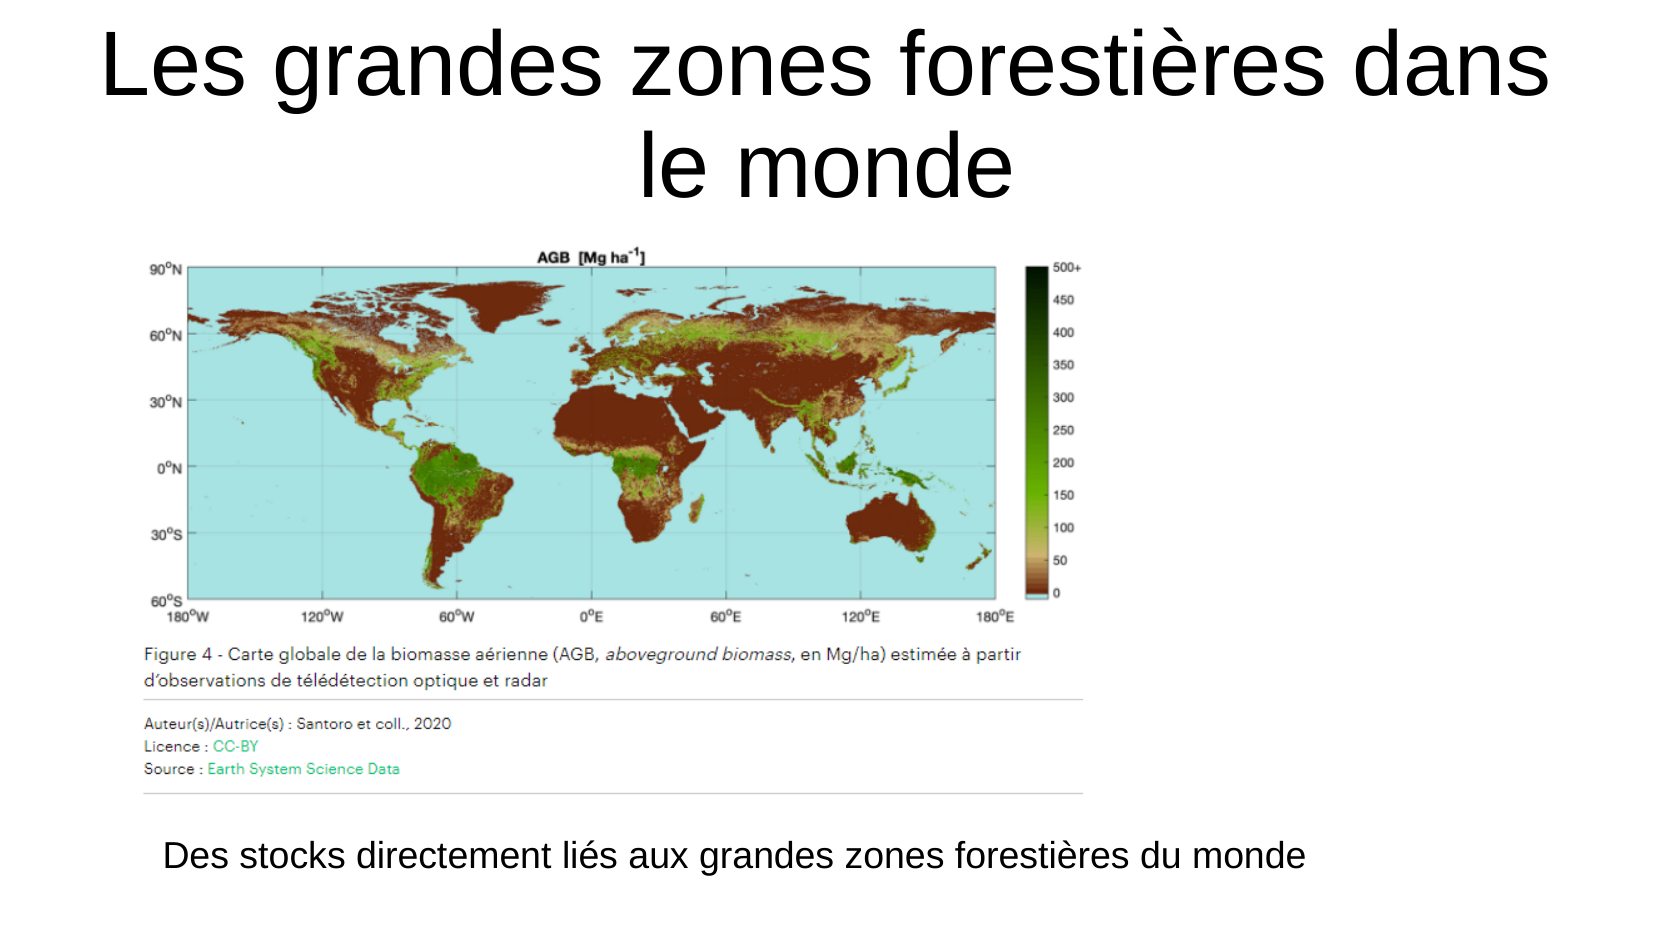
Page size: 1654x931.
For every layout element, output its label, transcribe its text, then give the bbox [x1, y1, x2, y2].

title Les grandes zones forestières dans le monde [82, 12, 1571, 218]
text_box Des stocks directement liés aux grandes zones forestières du monde [147, 826, 1322, 884]
picture [96, 237, 1152, 798]
